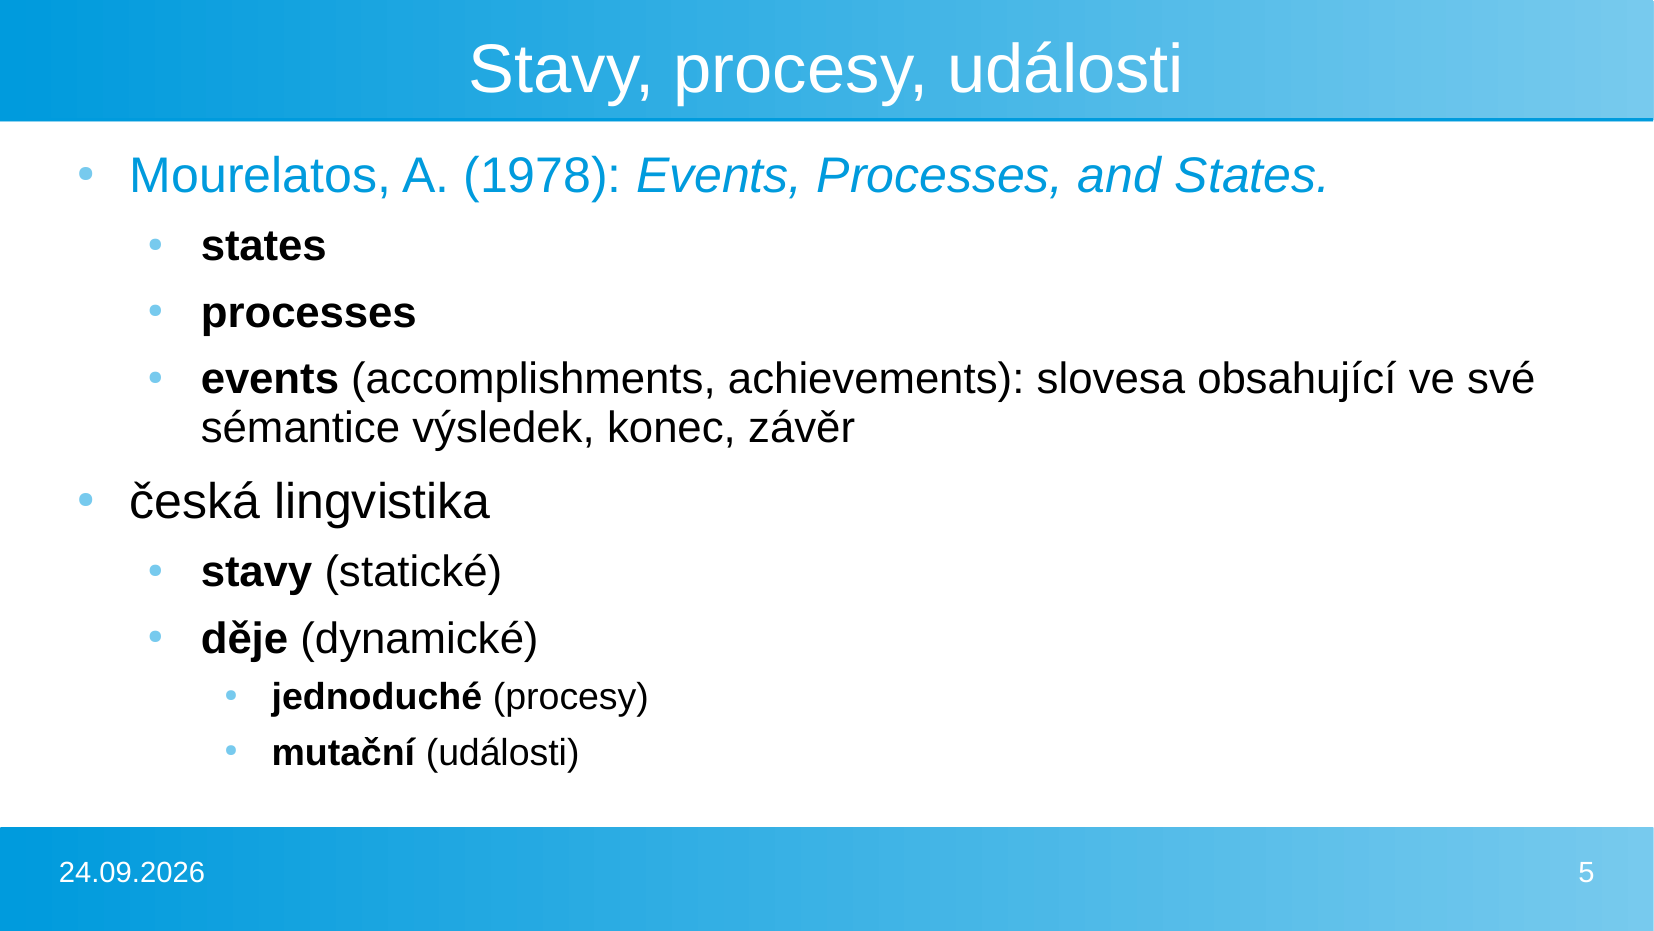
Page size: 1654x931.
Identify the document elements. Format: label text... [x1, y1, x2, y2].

title Stavy, procesy, události [59, 29, 1595, 108]
list Mourelatos, A. (1978): Events, Processes, and States. states processes events (accomplishments, achievements): slovesa obsahující ve své sémantice výsledek, konec, závěr česká lingvistika stavy (statické) děje (dynamické) jednoduché (procesy) mutační (události) [59, 147, 1595, 827]
